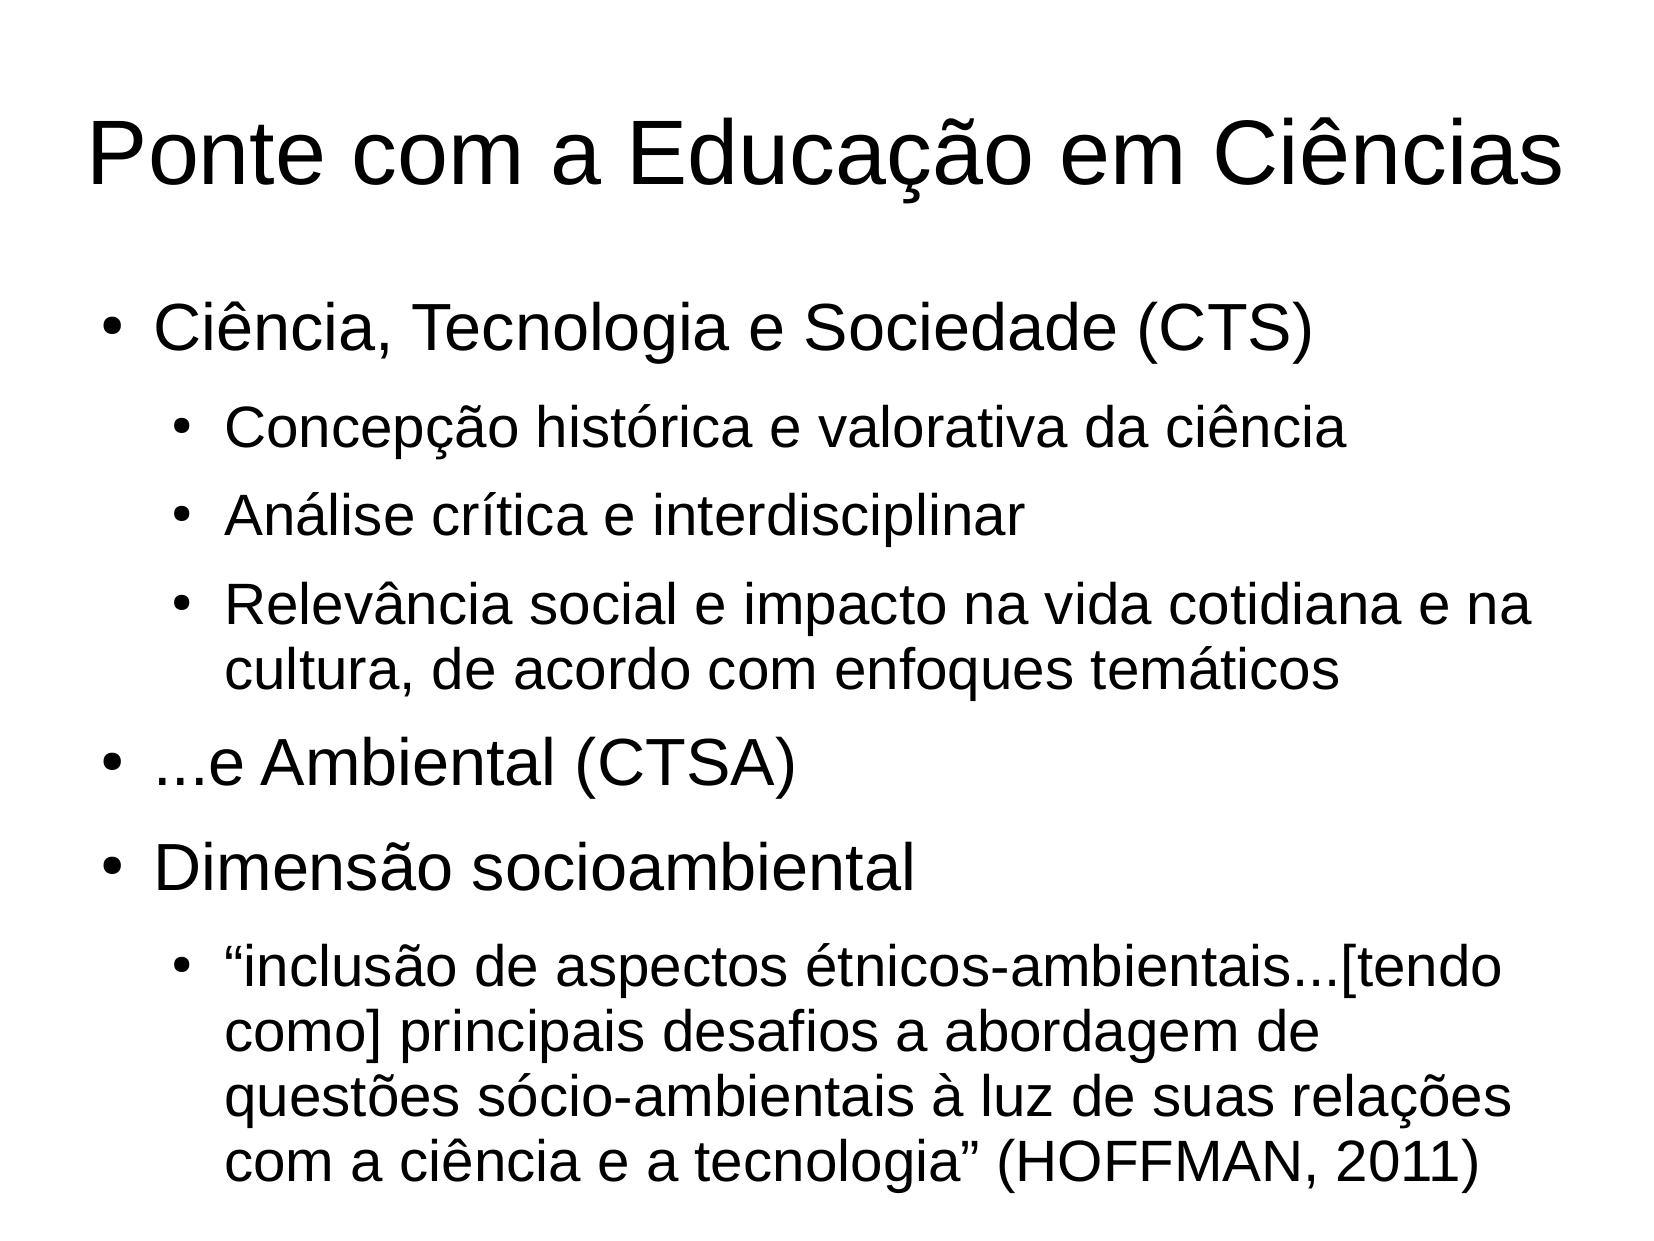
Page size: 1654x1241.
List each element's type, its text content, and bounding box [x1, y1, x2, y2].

list Ciência, Tecnologia e Sociedade (CTS) Concepção histórica e valorativa da ciência Análise crítica e interdisciplinar Relevância social e impacto na vida cotidiana e na cultura, de acordo com enfoques temáticos ...e Ambiental (CTSA) Dimensão socioambiental “inclusão de aspectos étnicos-ambientais...[tendo como] principais desafios a abordagem de questões sócio-ambientais à luz de suas relações com a ciência e a tecnologia” (HOFFMAN, 2011) [82, 290, 1571, 1195]
title Ponte com a Educação em Ciências [82, 49, 1571, 257]
